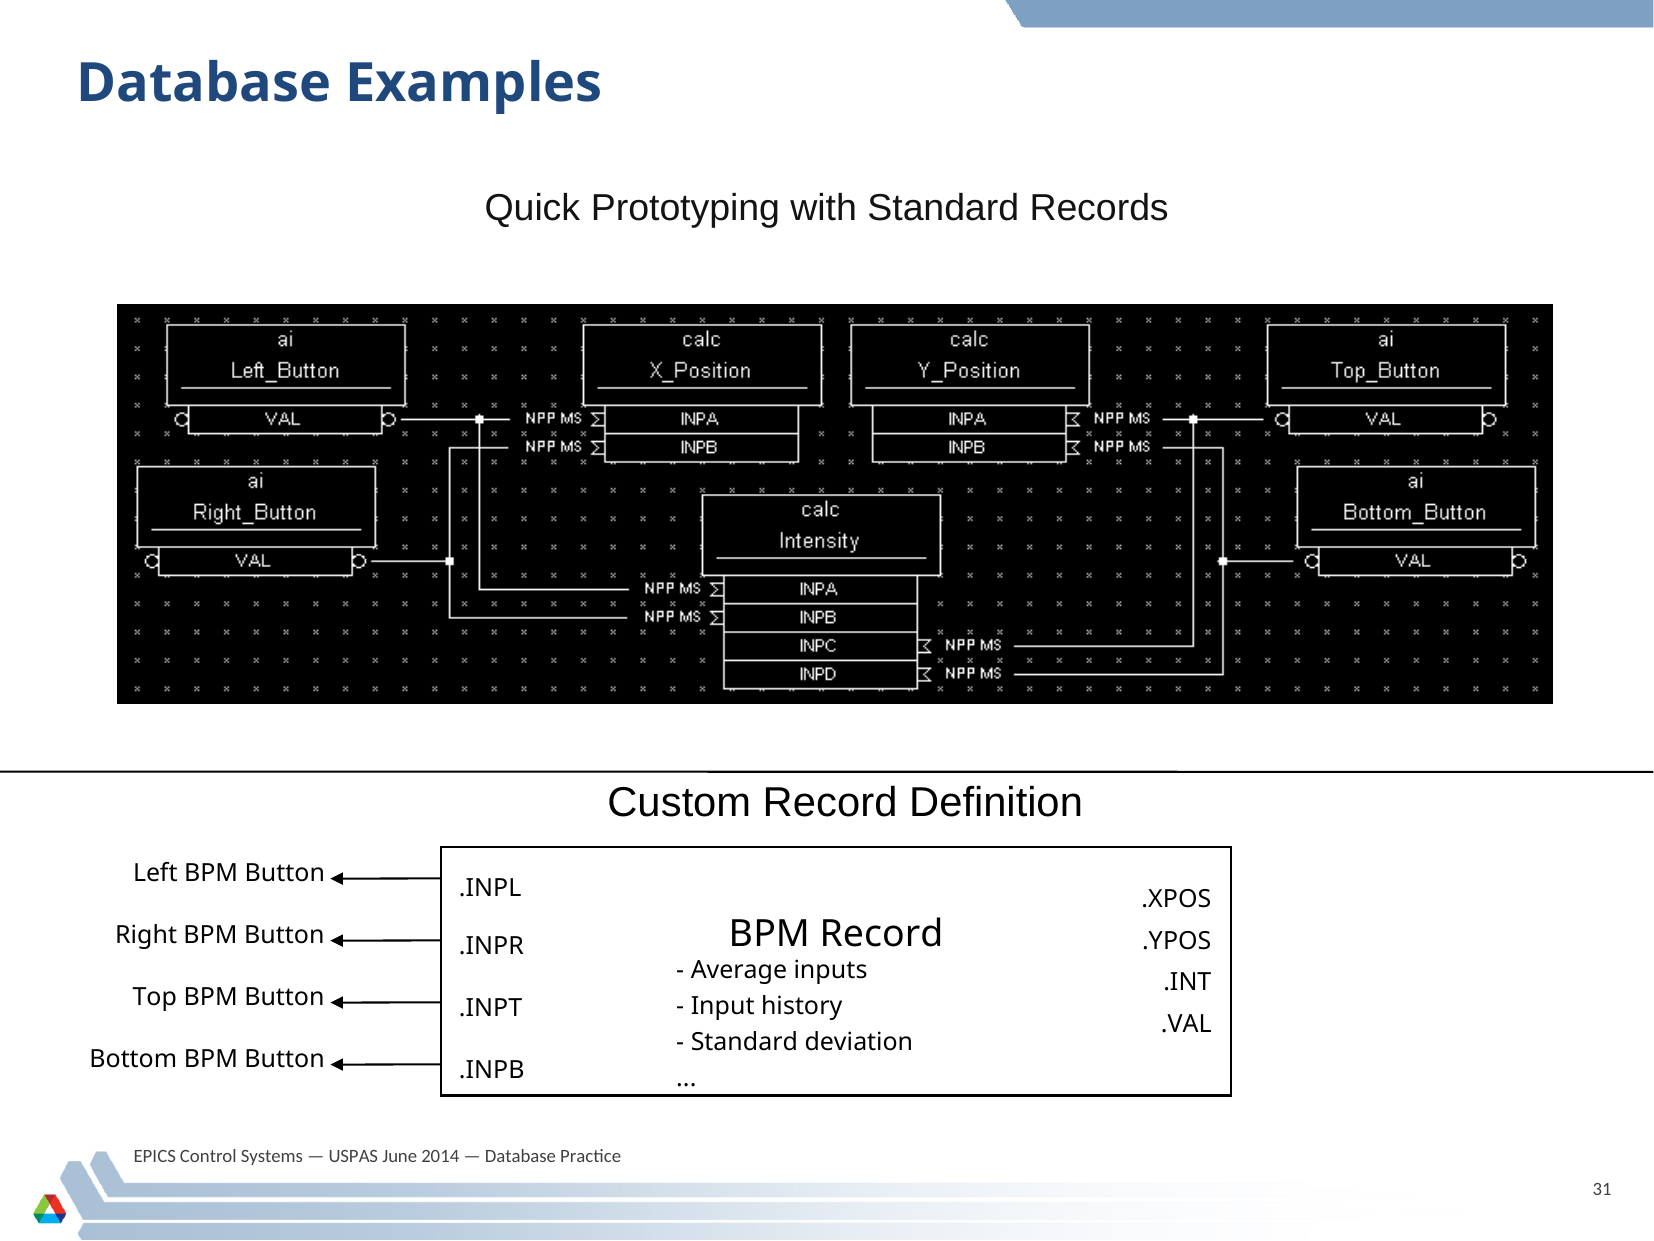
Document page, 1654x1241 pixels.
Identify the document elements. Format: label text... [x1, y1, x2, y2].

text_box .INPR [444, 919, 587, 970]
text_box .INT [1103, 956, 1227, 997]
text_box Custom Record Definition [91, 773, 1599, 853]
text_box .XPOS [1060, 873, 1227, 914]
text_box Left BPM Button [55, 847, 341, 897]
text_box Quick Prototyping with Standard Records [73, 179, 1581, 237]
picture [0, 1143, 1654, 1240]
text_box .YPOS [1060, 914, 1227, 956]
text_box - Average inputs - Input history - Standard deviation ... [661, 954, 1103, 1099]
text_box BPM Record [624, 898, 1048, 966]
text_box Bottom BPM Button [55, 1033, 341, 1084]
text_box .INPB [444, 1043, 584, 1094]
text_box Custom Record Definition [442, 848, 1230, 853]
title Database Examples [61, 51, 1500, 123]
text_box .INPT [444, 981, 586, 1032]
picture [117, 304, 1553, 704]
text_box Top BPM Button [82, 971, 340, 1021]
text_box .VAL [1103, 997, 1227, 1048]
text_box .INPL [444, 861, 589, 912]
picture [0, 0, 1654, 29]
text_box Right BPM Button [82, 909, 340, 959]
